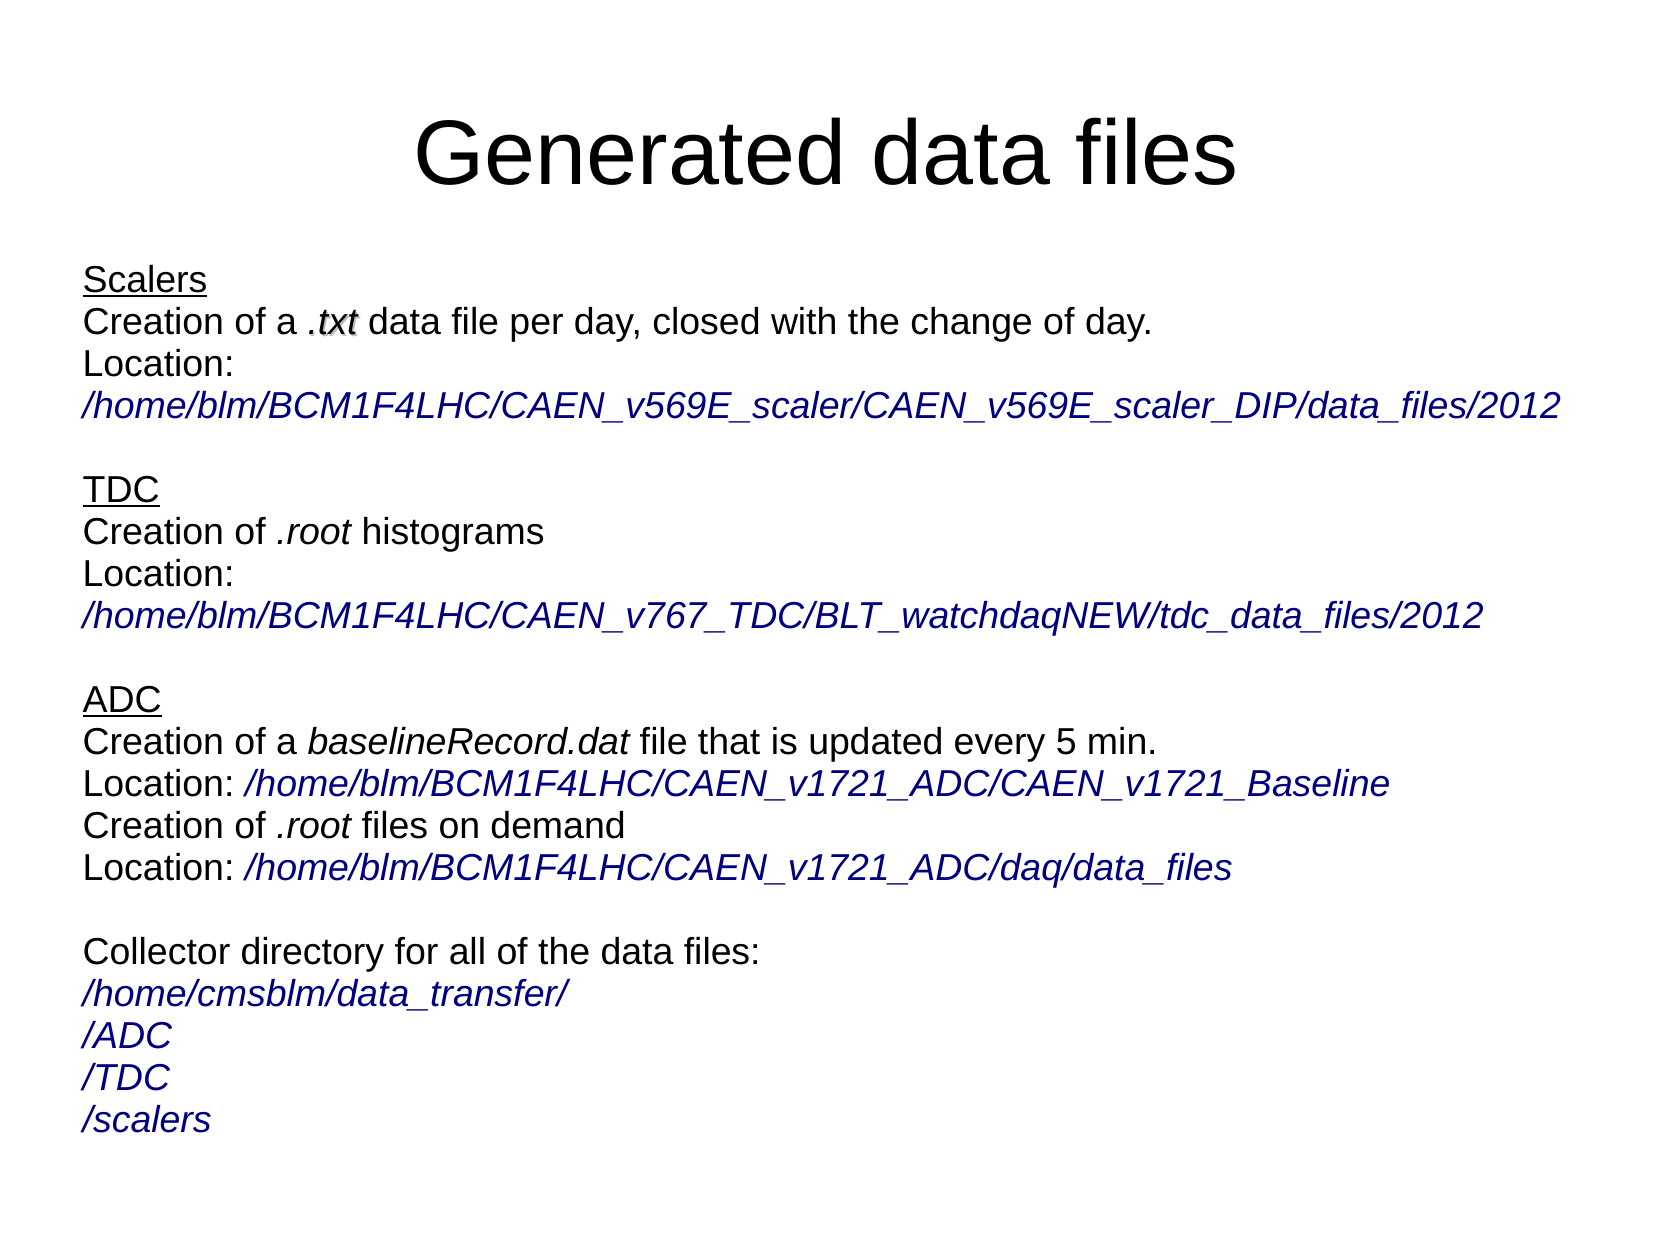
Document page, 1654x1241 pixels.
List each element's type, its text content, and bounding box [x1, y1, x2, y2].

subtitle Scalers Creation of a .txt data file per day, closed with the change of day. Location: /home/blm/BCM1F4LHC/CAEN_v569E_scaler/CAEN_v569E_scaler_DIP/data_files/2012 TDC Creation of .root histograms Location: /home/blm/BCM1F4LHC/CAEN_v767_TDC/BLT_watchdaqNEW/tdc_data_files/2012 ADC Creation of a baselineRecord.dat file that is updated every 5 min. Location: /home/blm/BCM1F4LHC/CAEN_v1721_ADC/CAEN_v1721_Baseline Creation of .root files on demand Location: /home/blm/BCM1F4LHC/CAEN_v1721_ADC/daq/data_files Collector directory for all of the data files: /home/cmsblm/data_transfer/ /ADC /TDC /scalers [82, 258, 1571, 1141]
title Generated data files [82, 56, 1571, 250]
